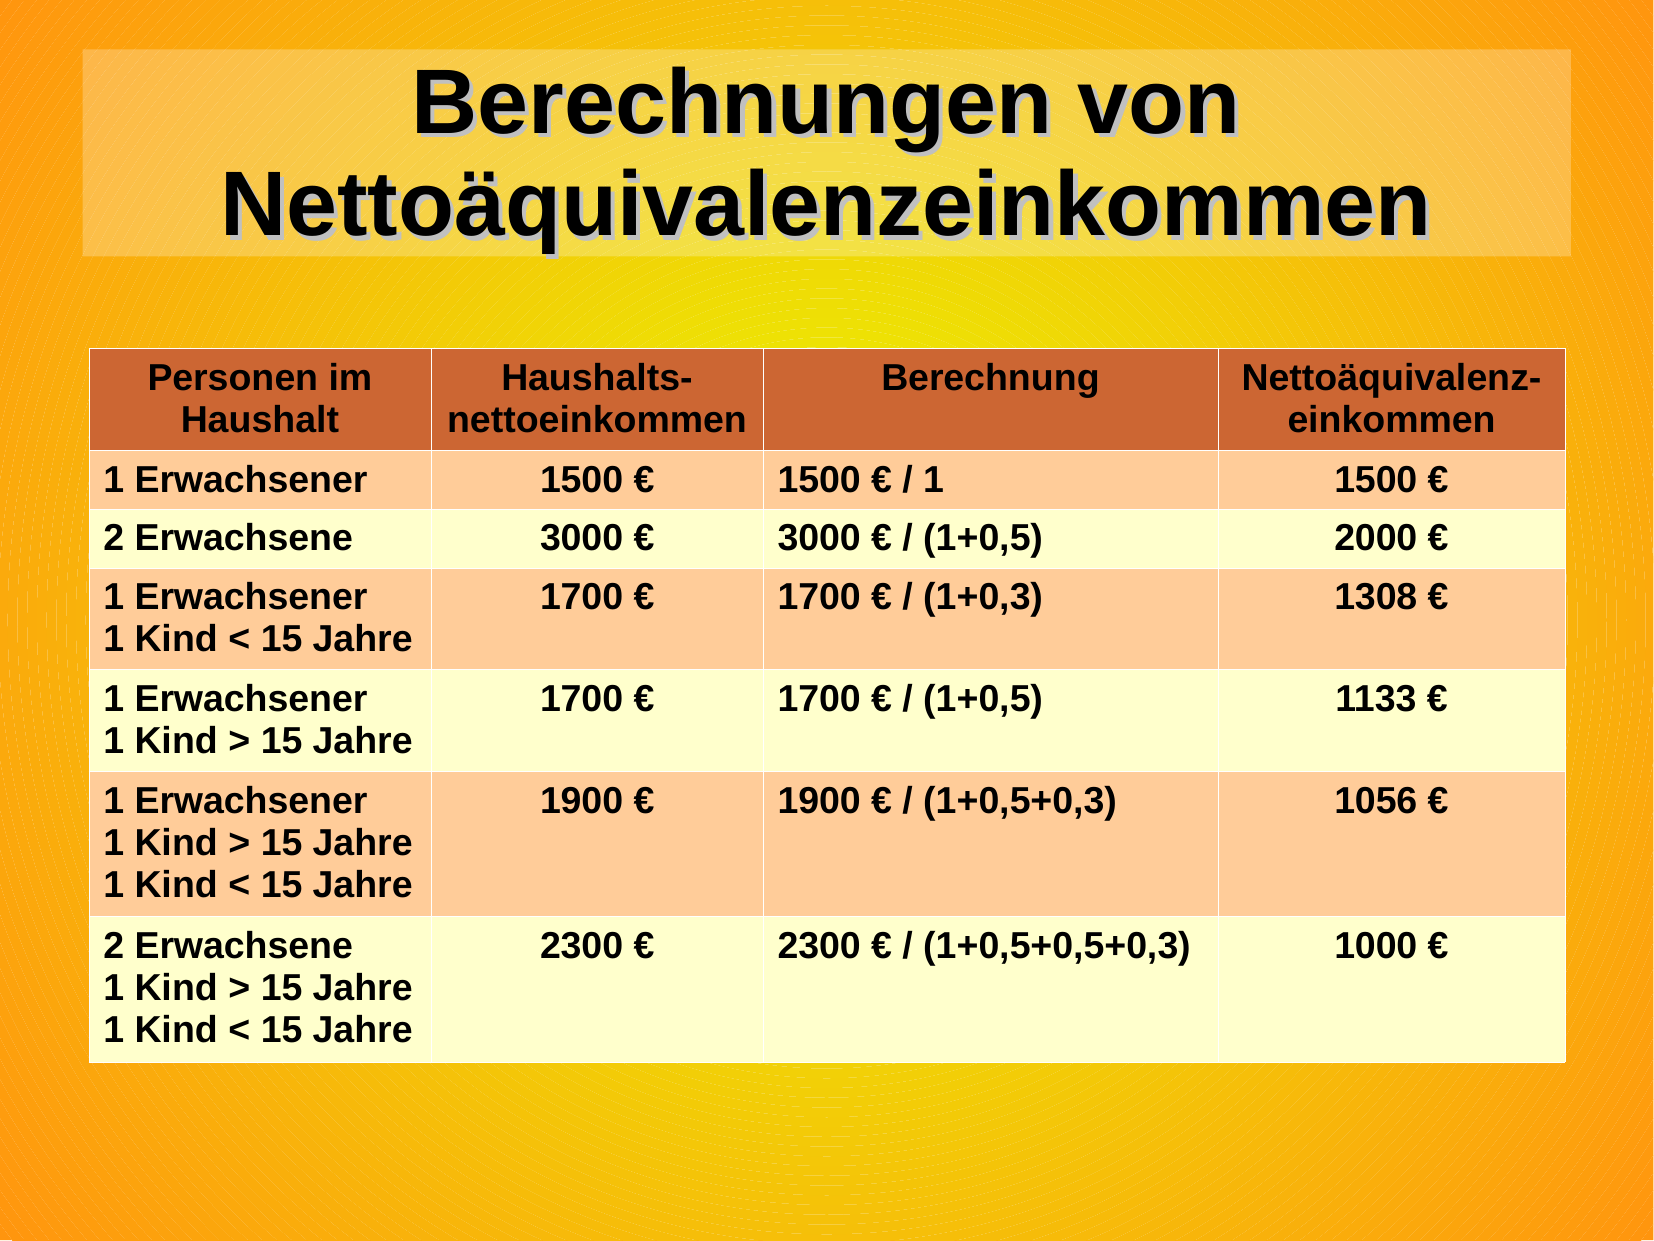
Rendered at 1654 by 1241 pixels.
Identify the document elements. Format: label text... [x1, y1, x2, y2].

table_cell 2000 € [1219, 510, 1565, 568]
table_cell 1 Erwachsener 1 Kind > 15 Jahre [90, 670, 431, 771]
table_cell 1500 € [432, 451, 763, 509]
table_cell 1500 € [1219, 451, 1565, 509]
table_header Berechnung [764, 349, 1218, 450]
table_cell 2300 € [432, 917, 763, 1062]
table_header Personen im Haushalt [90, 349, 431, 450]
table_cell 1308 € [1219, 569, 1565, 669]
table_cell 2 Erwachsene [90, 510, 431, 568]
table_cell 1700 € [432, 569, 763, 669]
table_cell 1700 € / (1+0,5) [764, 670, 1218, 771]
table_cell 1900 € [432, 772, 763, 916]
table_cell 1 Erwachsener [90, 451, 431, 509]
table_cell 1700 € [432, 670, 763, 771]
table_cell 1900 € / (1+0,5+0,3) [764, 772, 1218, 916]
table_cell 3000 € / (1+0,5) [764, 510, 1218, 568]
table_header Nettoäquivalenz-einkommen [1219, 349, 1565, 450]
table_cell 1133 € [1219, 670, 1565, 771]
table_cell 1 Erwachsener 1 Kind < 15 Jahre [90, 569, 431, 669]
table_cell 1700 € / (1+0,3) [764, 569, 1218, 669]
table_cell 2 Erwachsene 1 Kind > 15 Jahre 1 Kind < 15 Jahre [90, 917, 431, 1062]
table_cell 1056 € [1219, 772, 1565, 916]
table_cell 1000 € [1219, 917, 1565, 1062]
table_cell 3000 € [432, 510, 763, 568]
title Berechnungen von Nettoäquivalenzeinkommen [82, 49, 1571, 257]
table_cell 2300 € / (1+0,5+0,5+0,3) [764, 917, 1218, 1062]
table_header Haushalts-nettoeinkommen [432, 349, 763, 450]
table_cell 1 Erwachsener 1 Kind > 15 Jahre 1 Kind < 15 Jahre [90, 772, 431, 916]
table_cell 1500 € / 1 [764, 451, 1218, 509]
